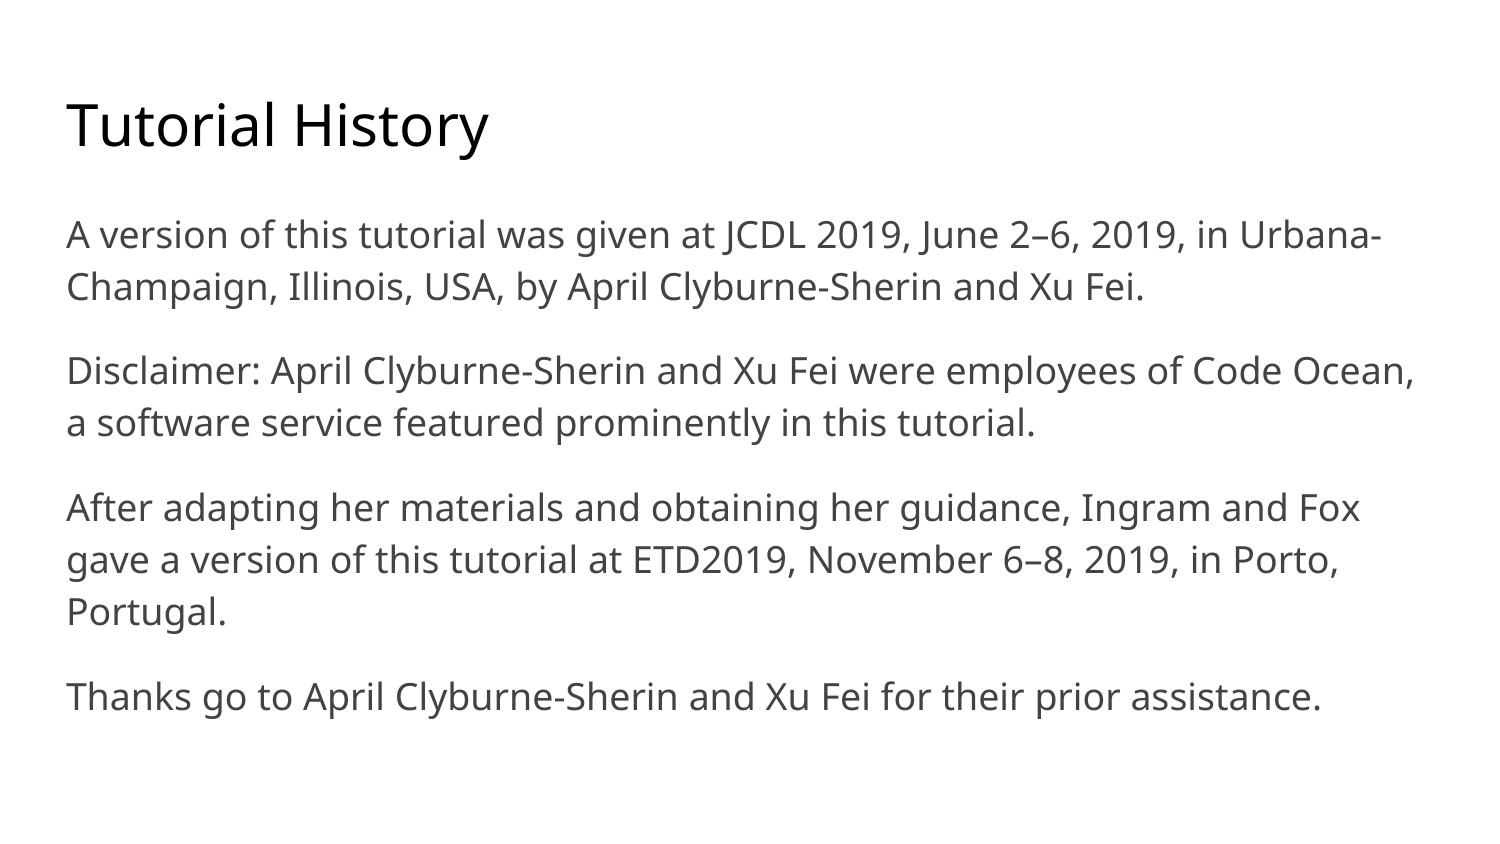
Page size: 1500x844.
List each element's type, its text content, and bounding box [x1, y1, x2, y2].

title Tutorial History [51, 72, 1449, 167]
text_box A version of this tutorial was given at JCDL 2019, June 2–6, 2019, in Urbana-Champaign, Illinois, USA, by April Clyburne-Sherin and Xu Fei. Disclaimer: April Clyburne-Sherin and Xu Fei were employees of Code Ocean, a software service featured prominently in this tutorial. After adapting her materials and obtaining her guidance, Ingram and Fox gave a version of this tutorial at ETD2019, November 6–8, 2019, in Porto, Portugal. Thanks go to April Clyburne-Sherin and Xu Fei for their prior assistance. [51, 189, 1449, 750]
